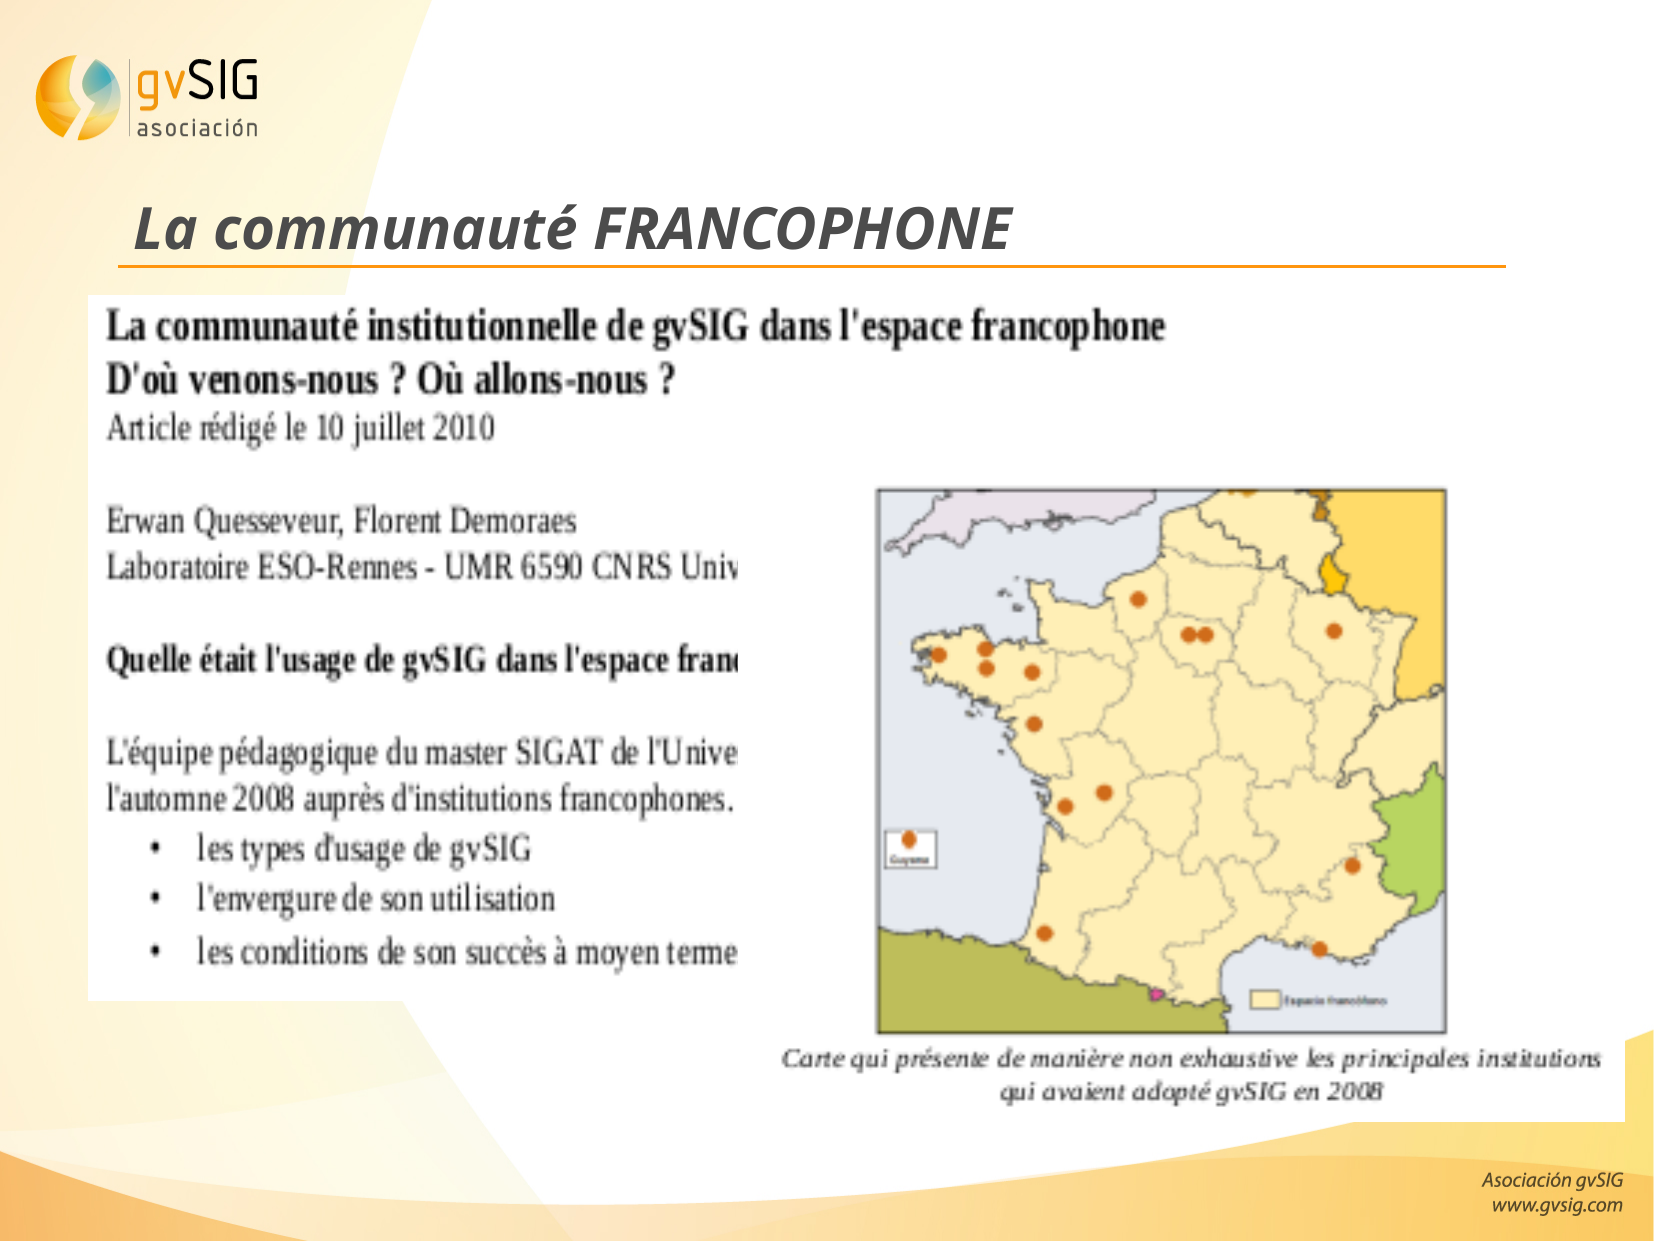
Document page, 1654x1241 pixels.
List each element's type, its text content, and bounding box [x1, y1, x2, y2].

title La communauté FRANCOPHONE [118, 177, 1607, 276]
picture [0, 0, 1654, 1241]
